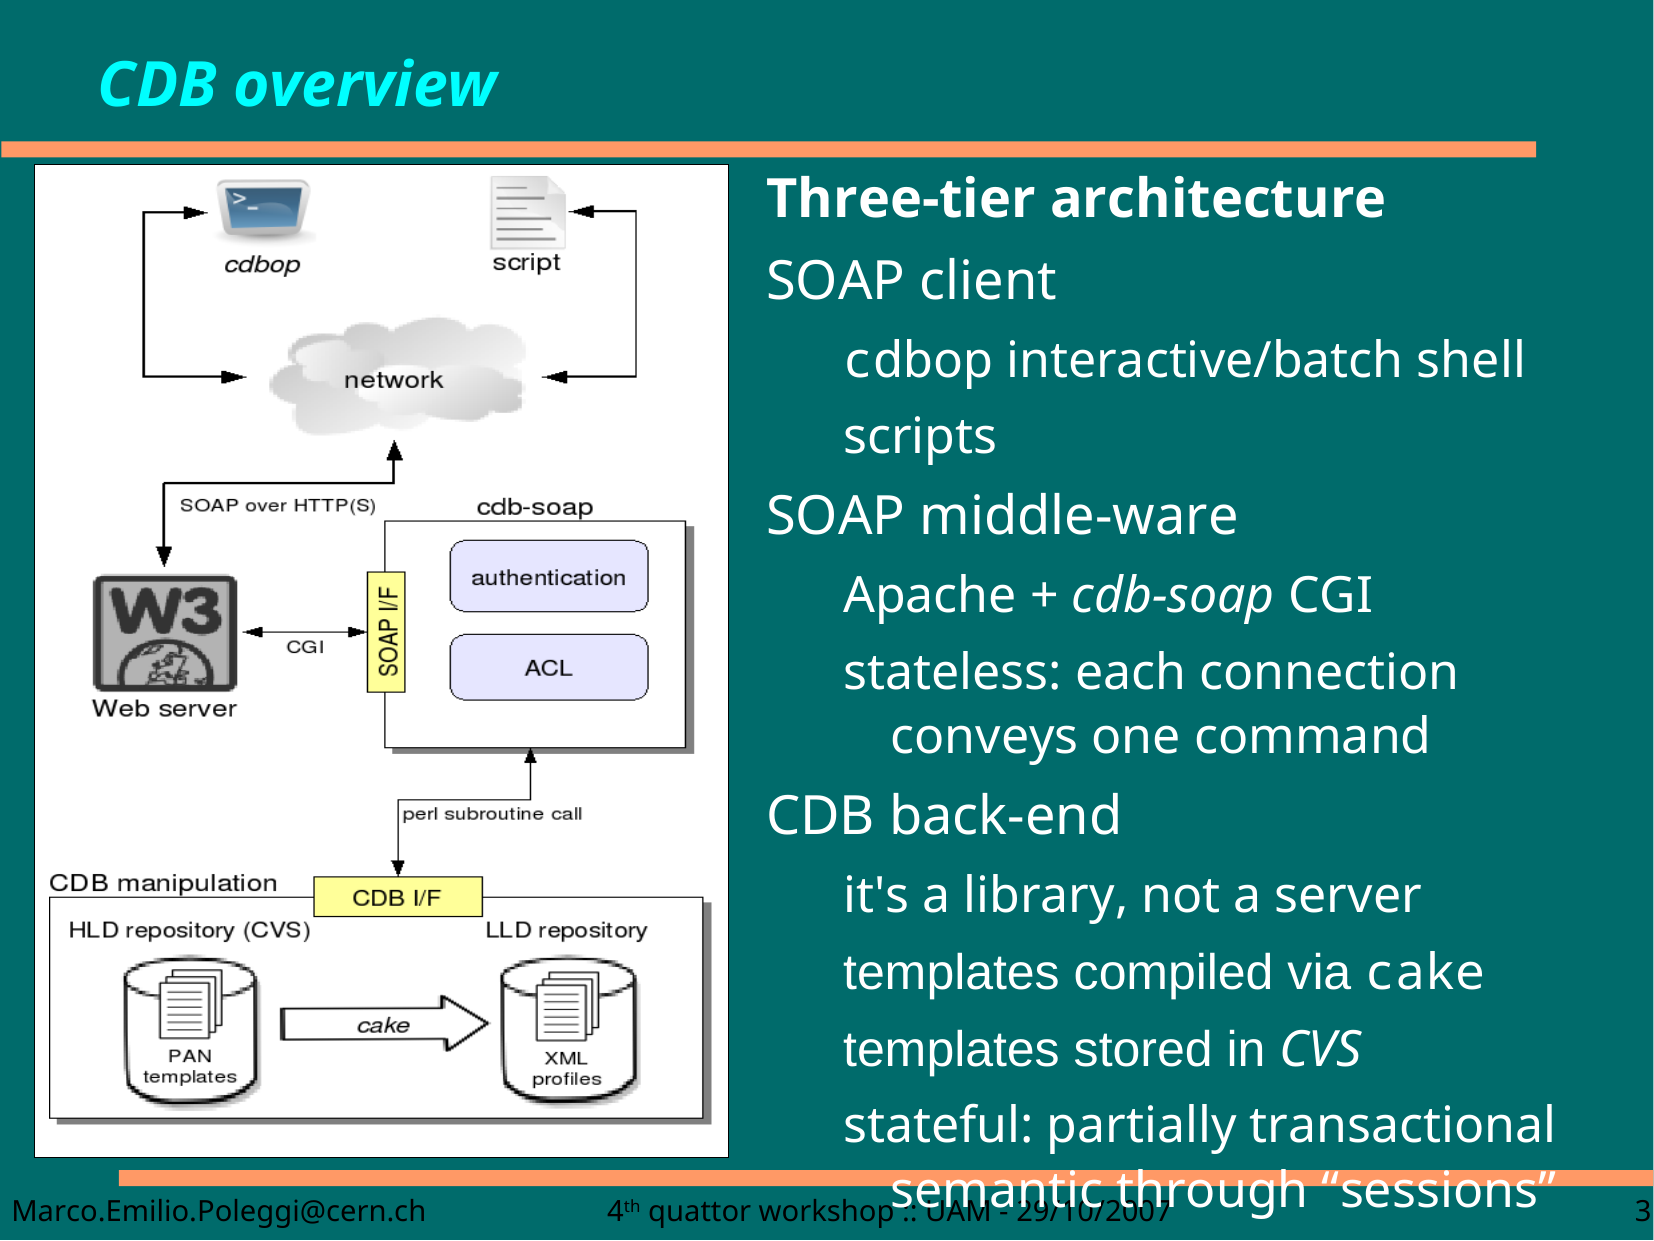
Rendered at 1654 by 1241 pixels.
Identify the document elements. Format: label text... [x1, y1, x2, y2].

text_box [34, 164, 729, 1158]
title CDB overview [97, 28, 1510, 136]
picture [49, 167, 713, 1154]
list Three-tier architecture SOAP client cdbop interactive/batch shell scripts SOAP middle-ware Apache + cdb-soap CGI stateless: each connection conveys one command CDB back-end it's a library, not a server templates compiled via cake templates stored in CVS stateful: partially transactional semantic through “sessions” [748, 161, 1613, 1150]
